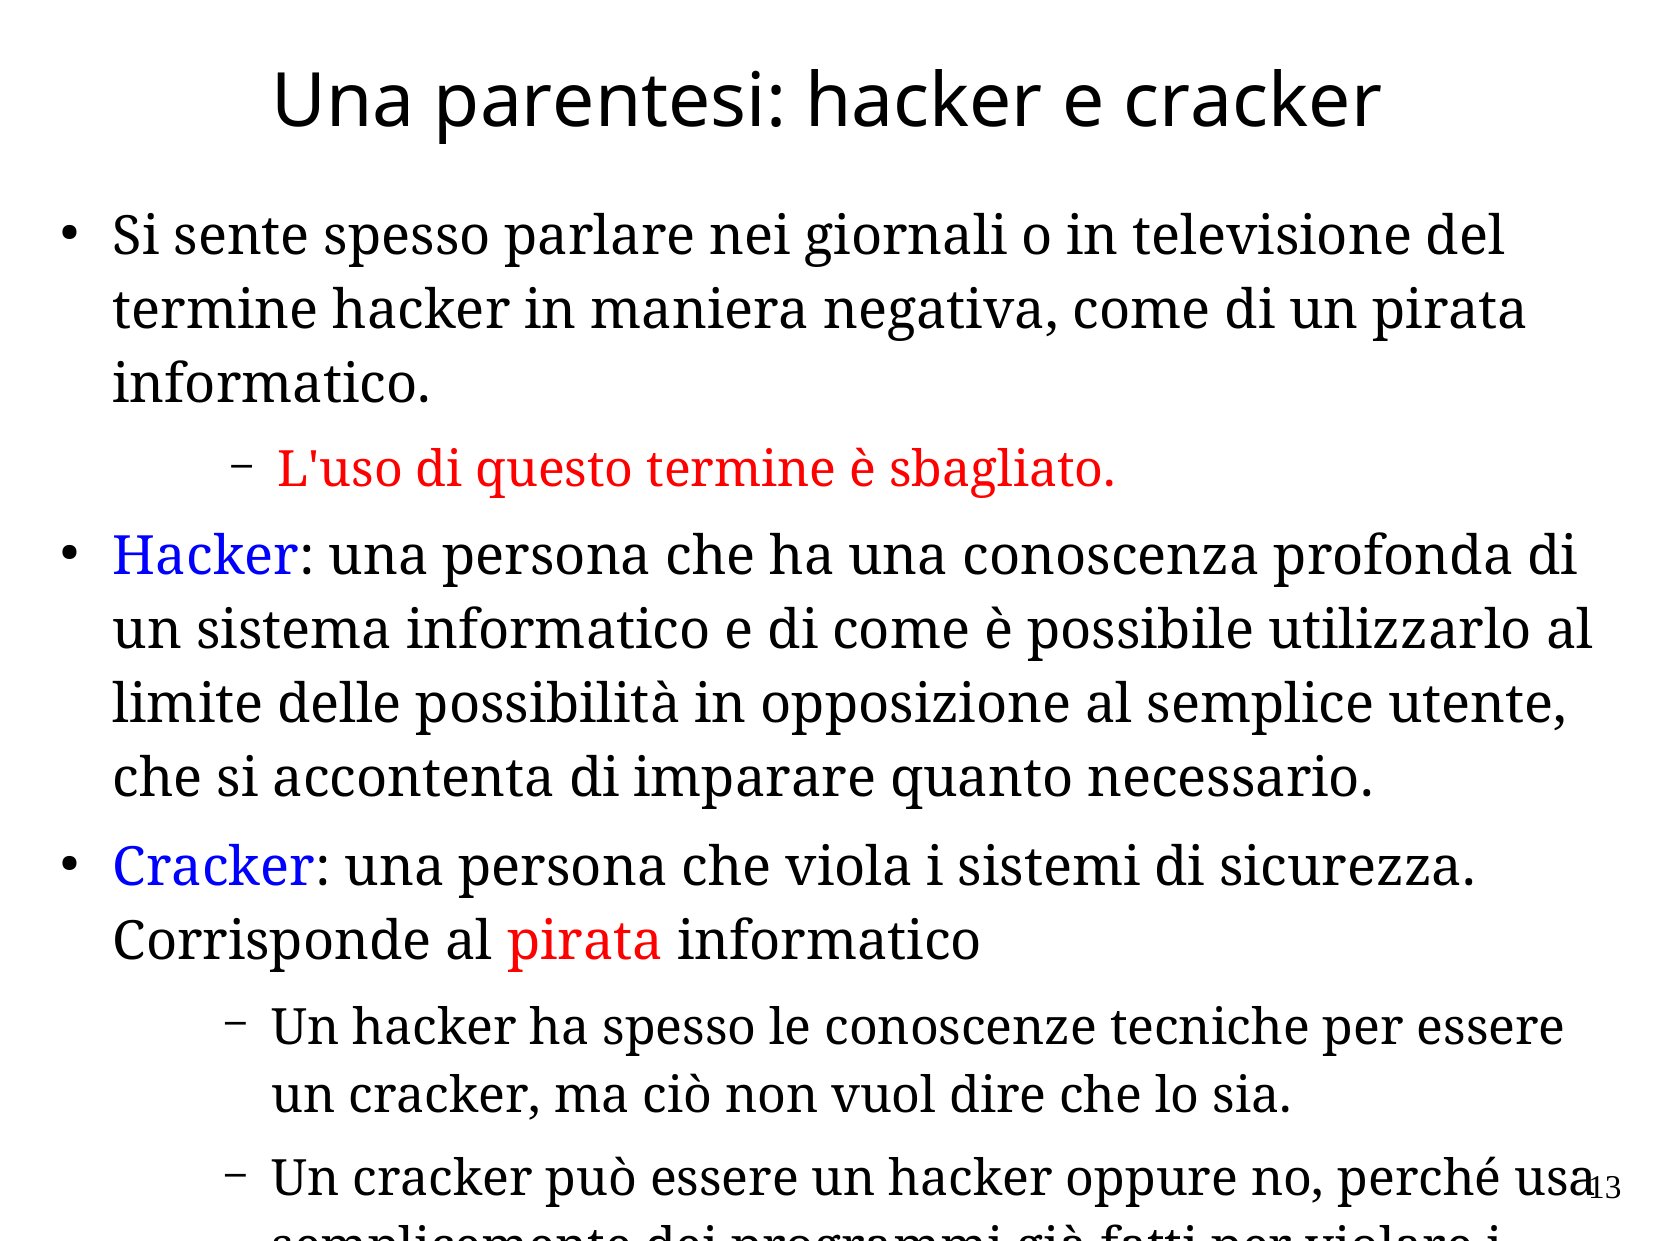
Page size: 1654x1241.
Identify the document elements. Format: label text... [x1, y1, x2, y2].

list Si sente spesso parlare nei giornali o in televisione del termine hacker in maniera negativa, come di un pirata informatico. L'uso di questo termine è sbagliato. Hacker: una persona che ha una conoscenza profonda di un sistema informatico e di come è possibile utilizzarlo al limite delle possibilità in opposizione al semplice utente, che si accontenta di imparare quanto necessario. Cracker: una persona che viola i sistemi di sicurezza. Corrisponde al pirata informatico Un hacker ha spesso le conoscenze tecniche per essere un cracker, ma ciò non vuol dire che lo sia. Un cracker può essere un hacker oppure no, perché usa semplicemente dei programmi già fatti per violare i sistemi di sicurezza. [42, 196, 1612, 1187]
title Una parentesi: hacker e cracker [37, 30, 1617, 166]
